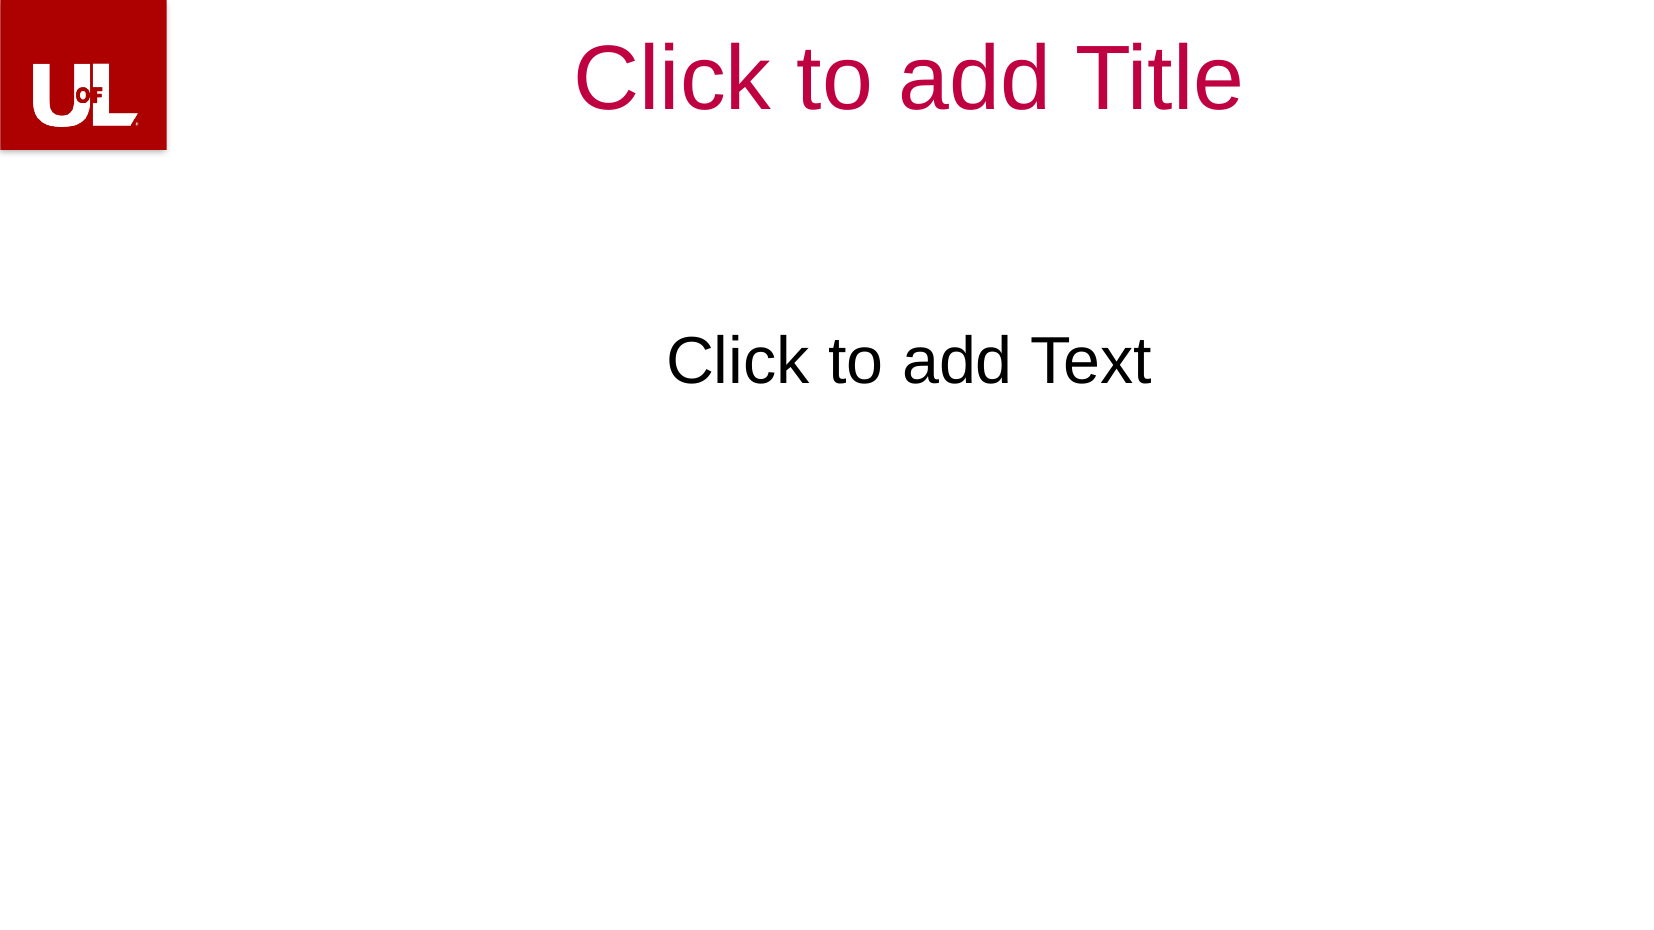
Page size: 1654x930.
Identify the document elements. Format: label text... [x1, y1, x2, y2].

subtitle Click to add Text [165, 0, 1653, 720]
picture [33, 63, 139, 127]
